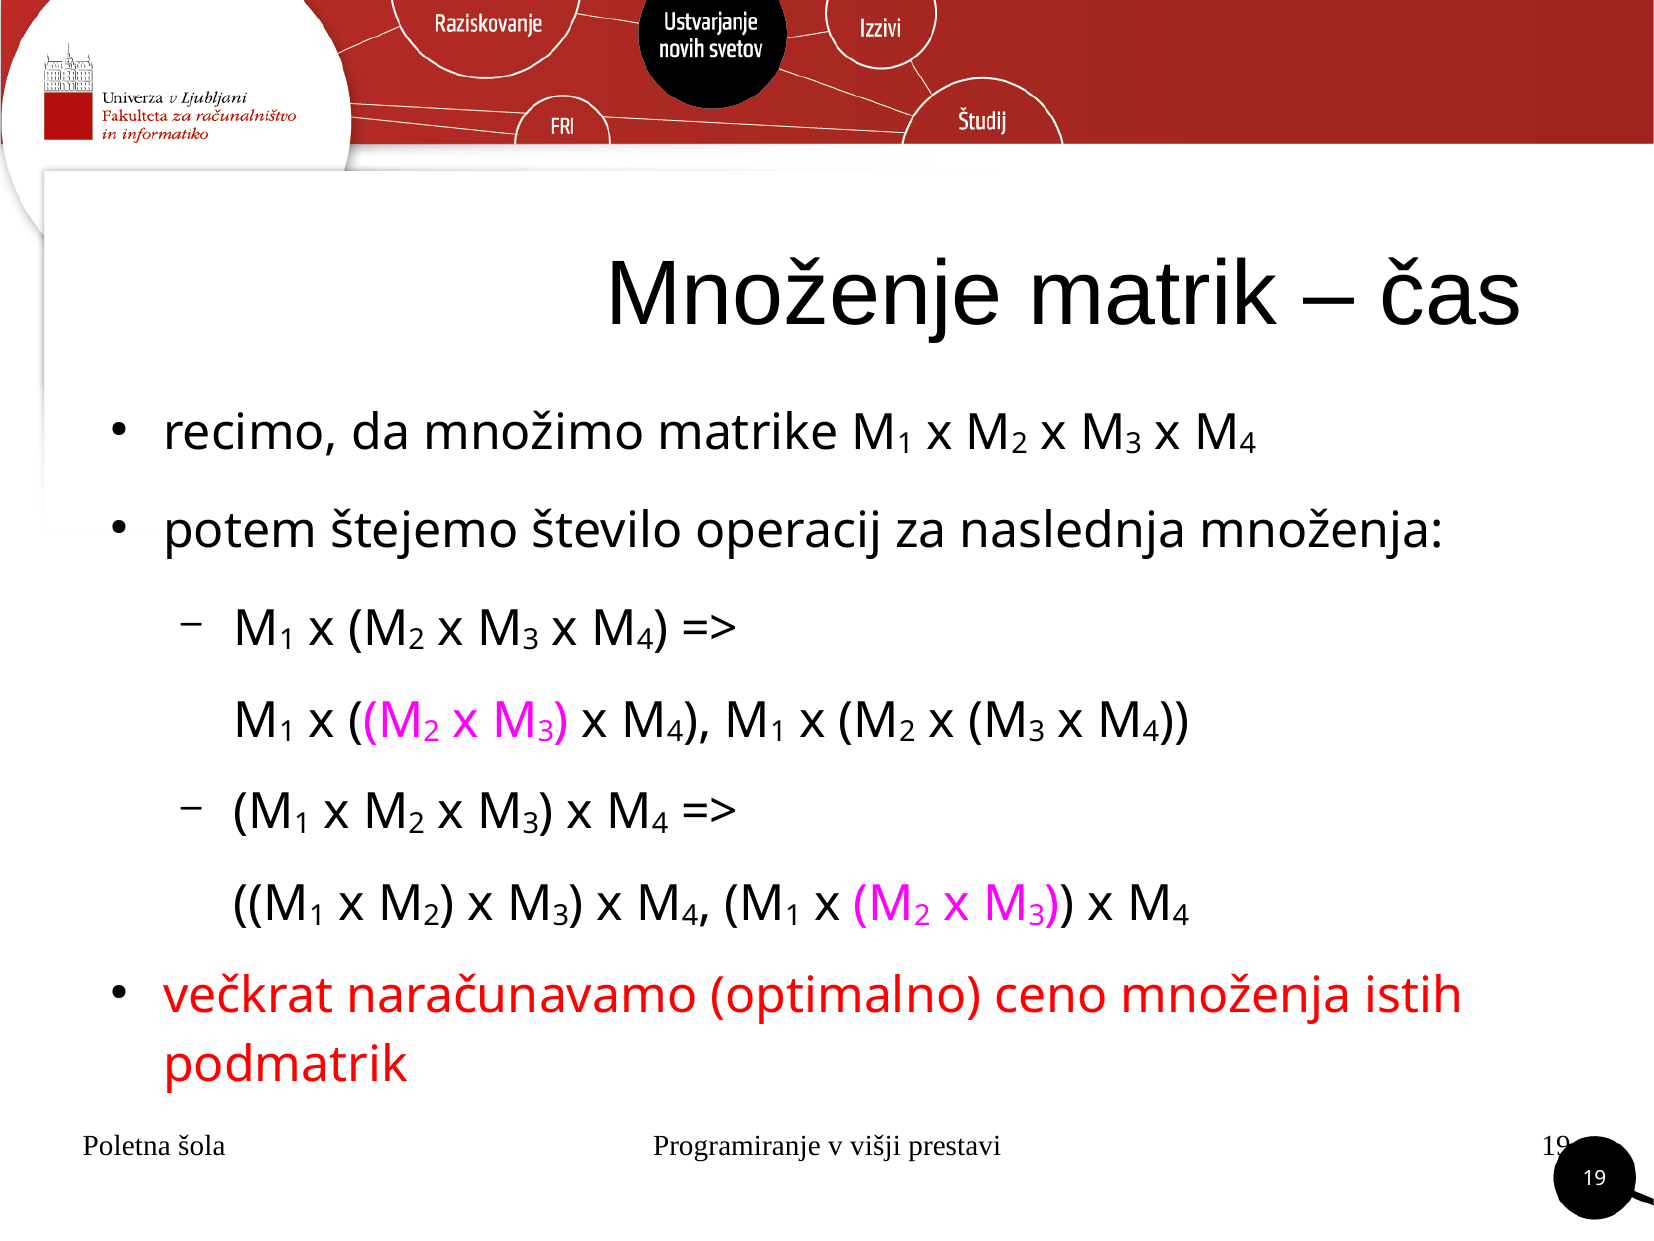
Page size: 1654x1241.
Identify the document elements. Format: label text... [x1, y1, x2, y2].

picture [0, 0, 1654, 1241]
text_box <številka> [1553, 1145, 1636, 1212]
title Množenje matrik – čas [35, 188, 1524, 397]
list recimo, da množimo matrike M1 x M2 x M3 x M4 potem štejemo število operacij za naslednja množenja: M1 x (M2 x M3 x M4) => M1 x ((M2 x M3) x M4), M1 x (M2 x (M3 x M4)) (M1 x M2 x M3) x M4 => ((M1 x M2) x M3) x M4, (M1 x (M2 x M3)) x M4 večkrat naračunavamo (optimalno) ceno množenja istih podmatrik [92, 396, 1548, 1063]
